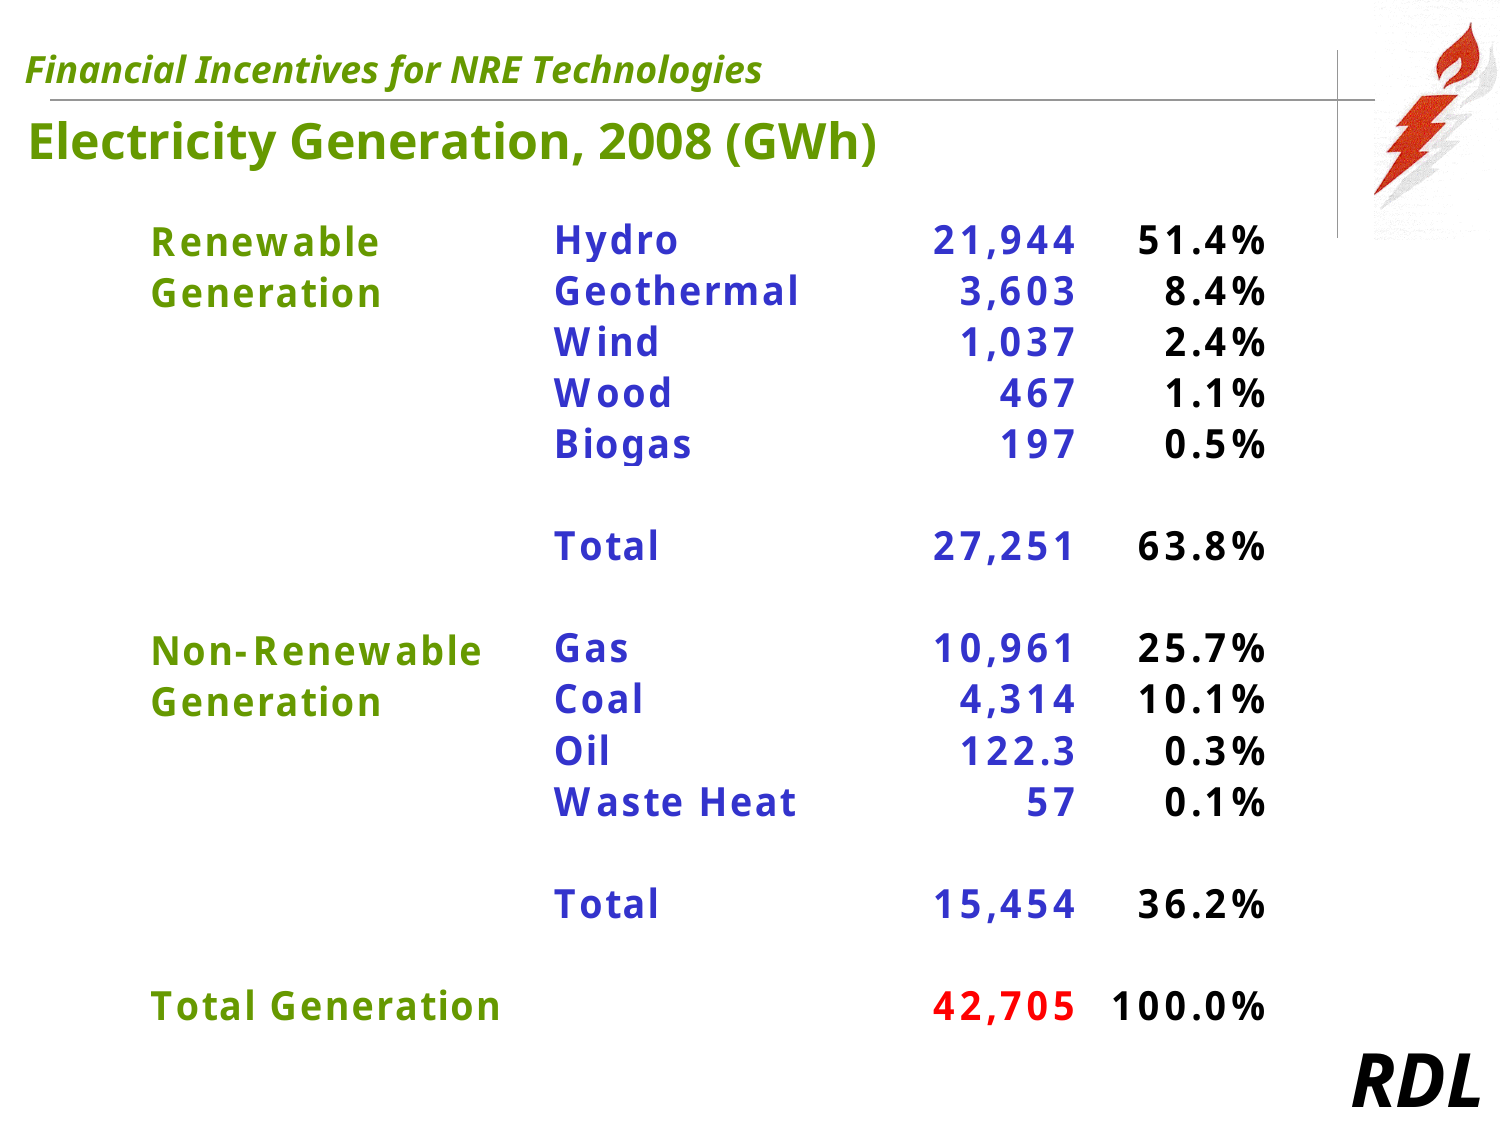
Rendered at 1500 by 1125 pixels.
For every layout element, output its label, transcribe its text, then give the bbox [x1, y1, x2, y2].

text_box RDL [1187, 1024, 1500, 1125]
text_box Electricity Generation, 2008 (GWh) [0, 101, 1500, 406]
picture [1374, 0, 1500, 101]
picture [140, 210, 1290, 1032]
text_box Financial Incentives for NRE Technologies [0, 35, 1290, 96]
